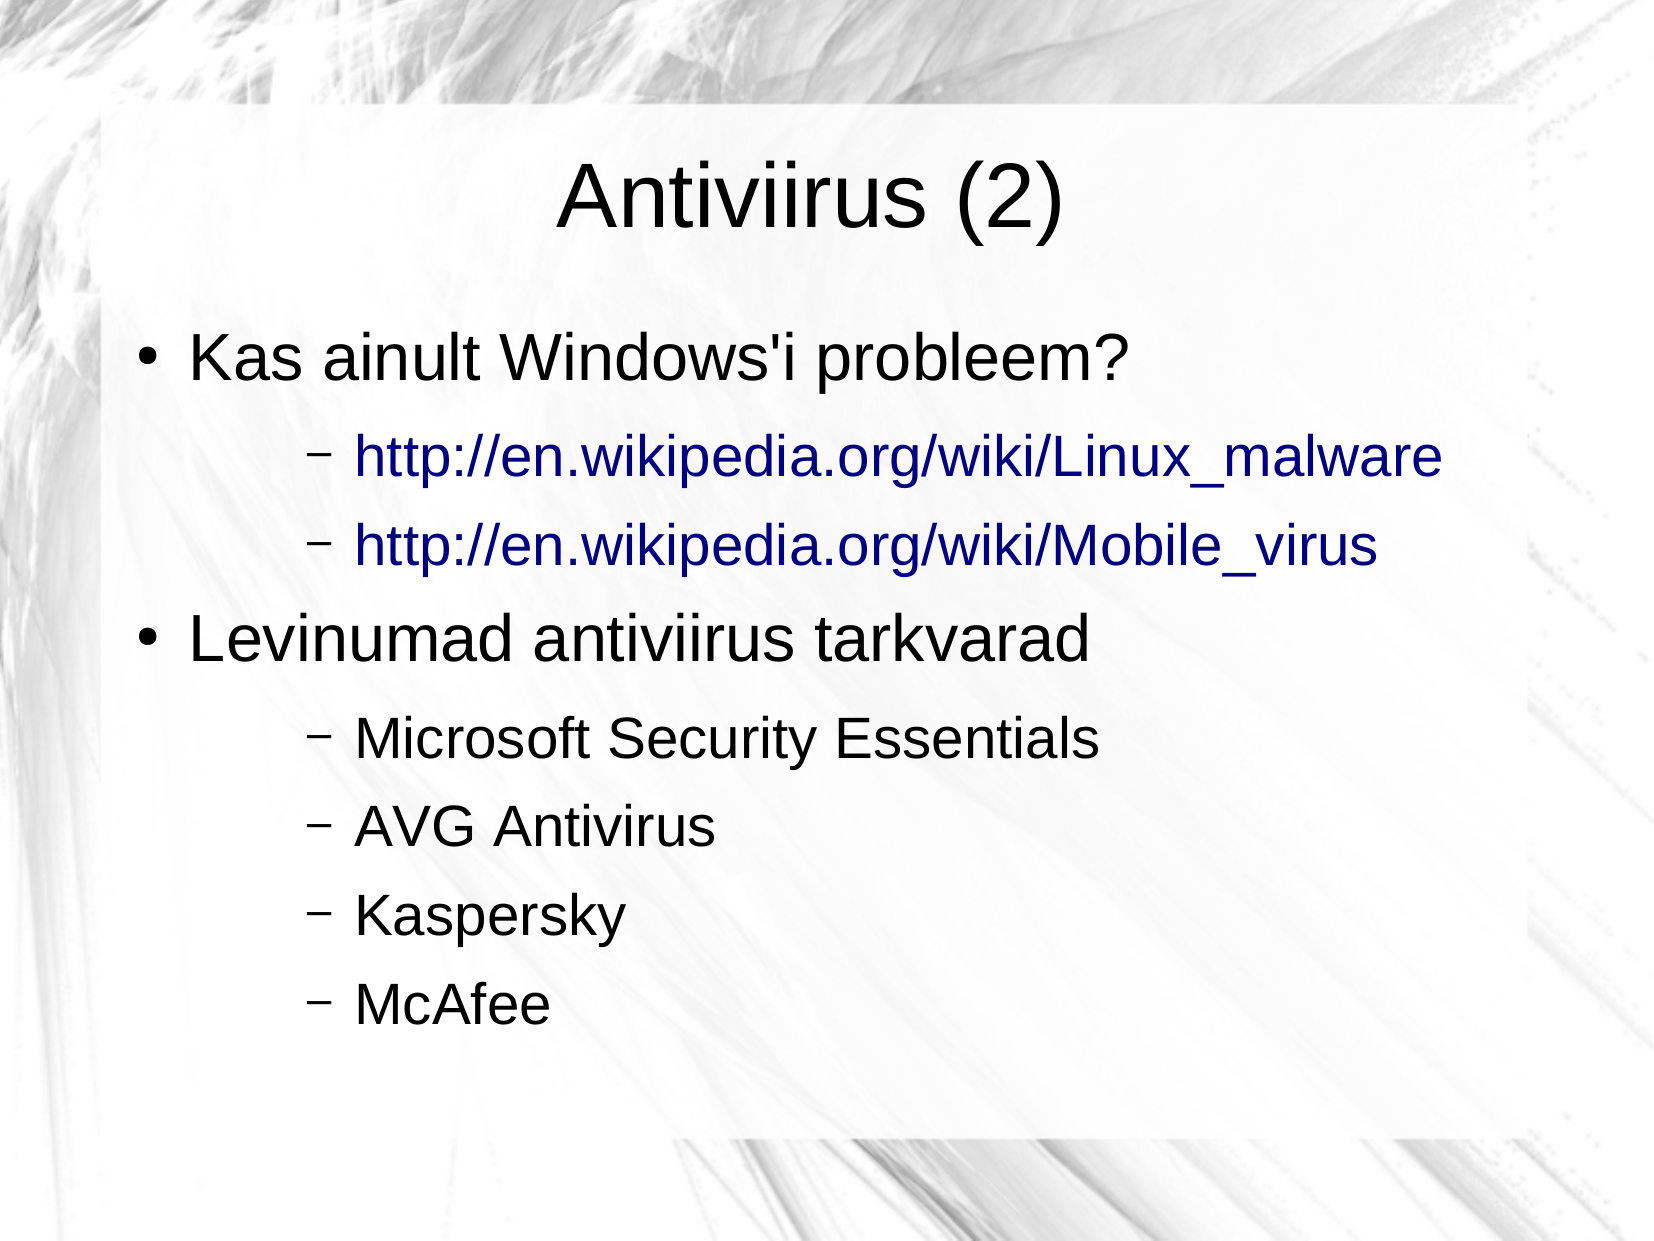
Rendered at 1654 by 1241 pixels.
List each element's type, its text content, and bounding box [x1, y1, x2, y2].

list Kas ainult Windows'i probleem? http://en.wikipedia.org/wiki/Linux_malware http://en.wikipedia.org/wiki/Mobile_virus Levinumad antiviirus tarkvarad Microsoft Security Essentials AVG Antivirus Kaspersky McAfee [118, 319, 1571, 1036]
picture [0, 0, 1654, 1241]
title Antiviirus (2) [118, 112, 1506, 281]
